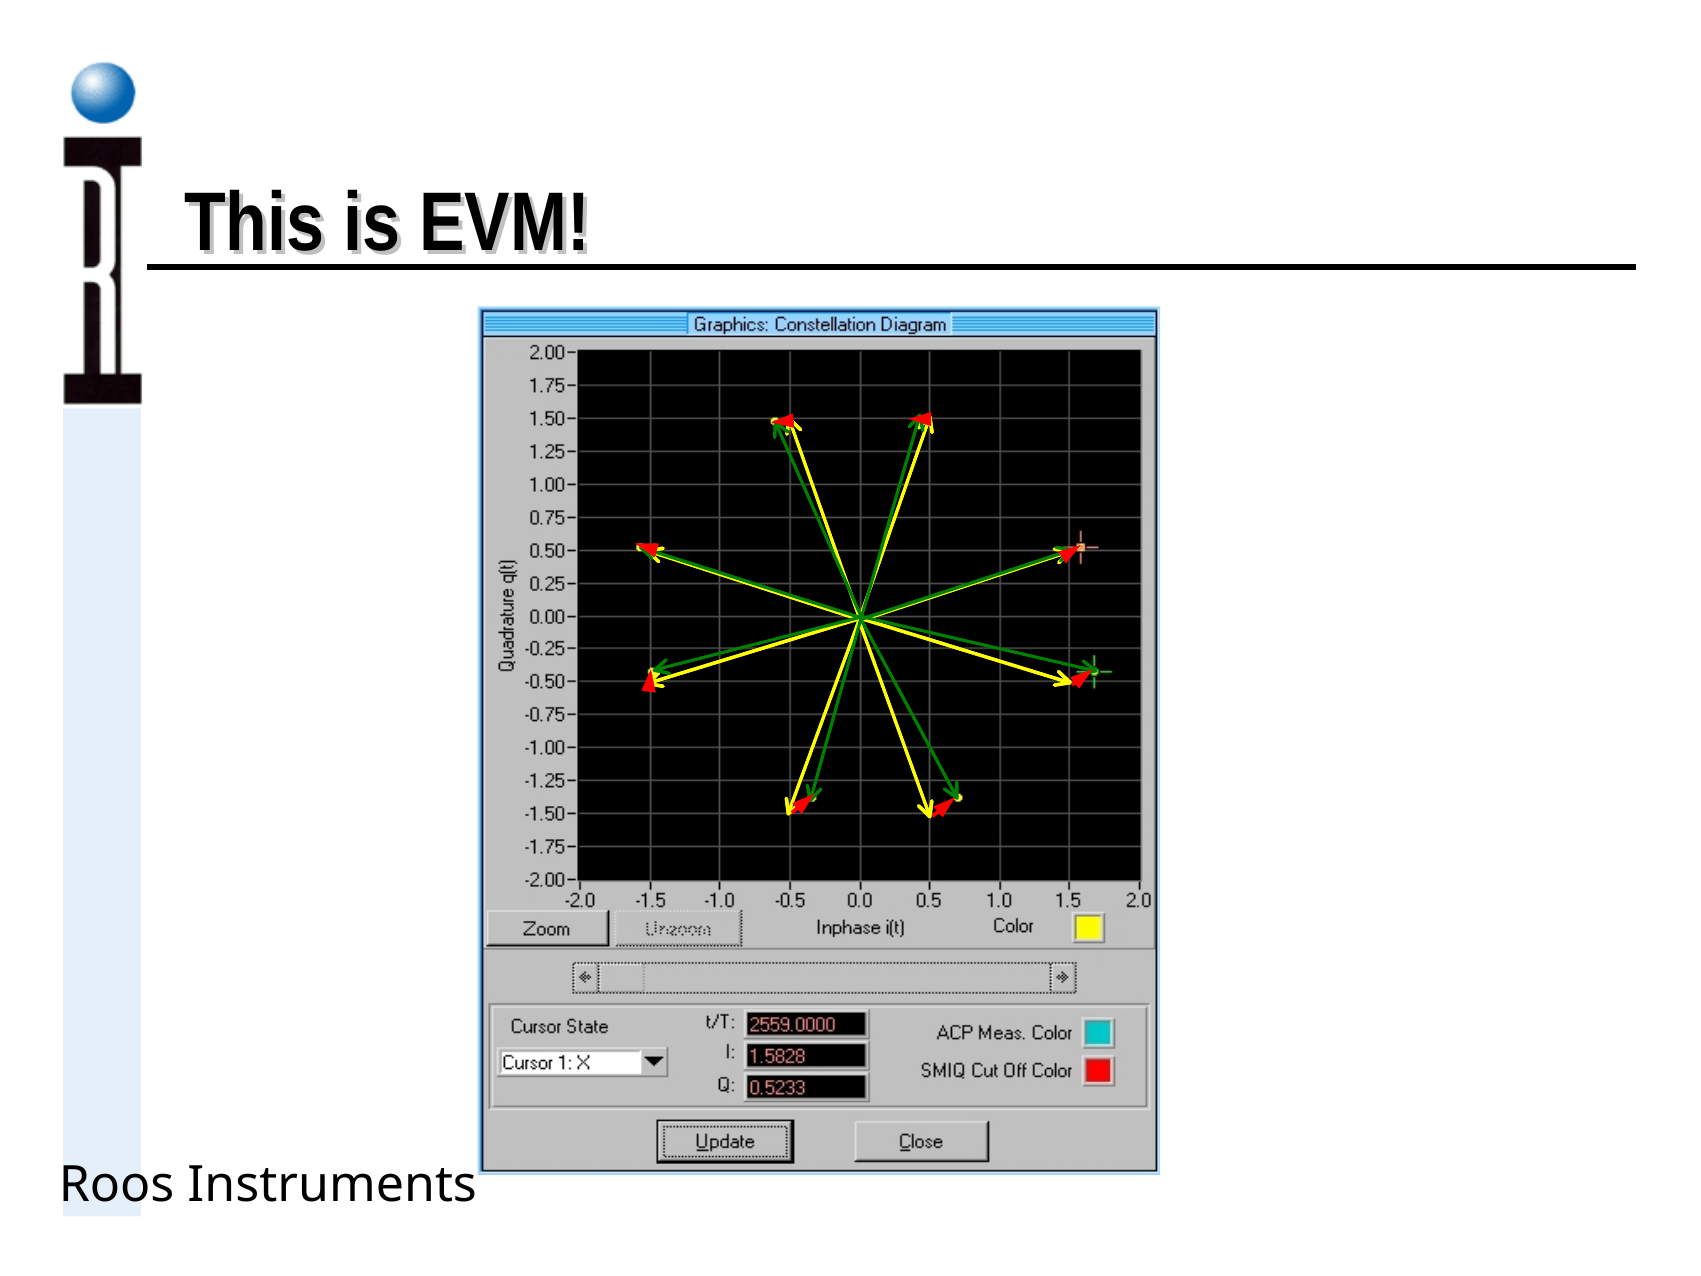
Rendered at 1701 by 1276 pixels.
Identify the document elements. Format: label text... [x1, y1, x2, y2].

picture [477, 306, 1161, 1175]
picture [59, 58, 147, 411]
text_box This is EVM! [184, 92, 1539, 268]
